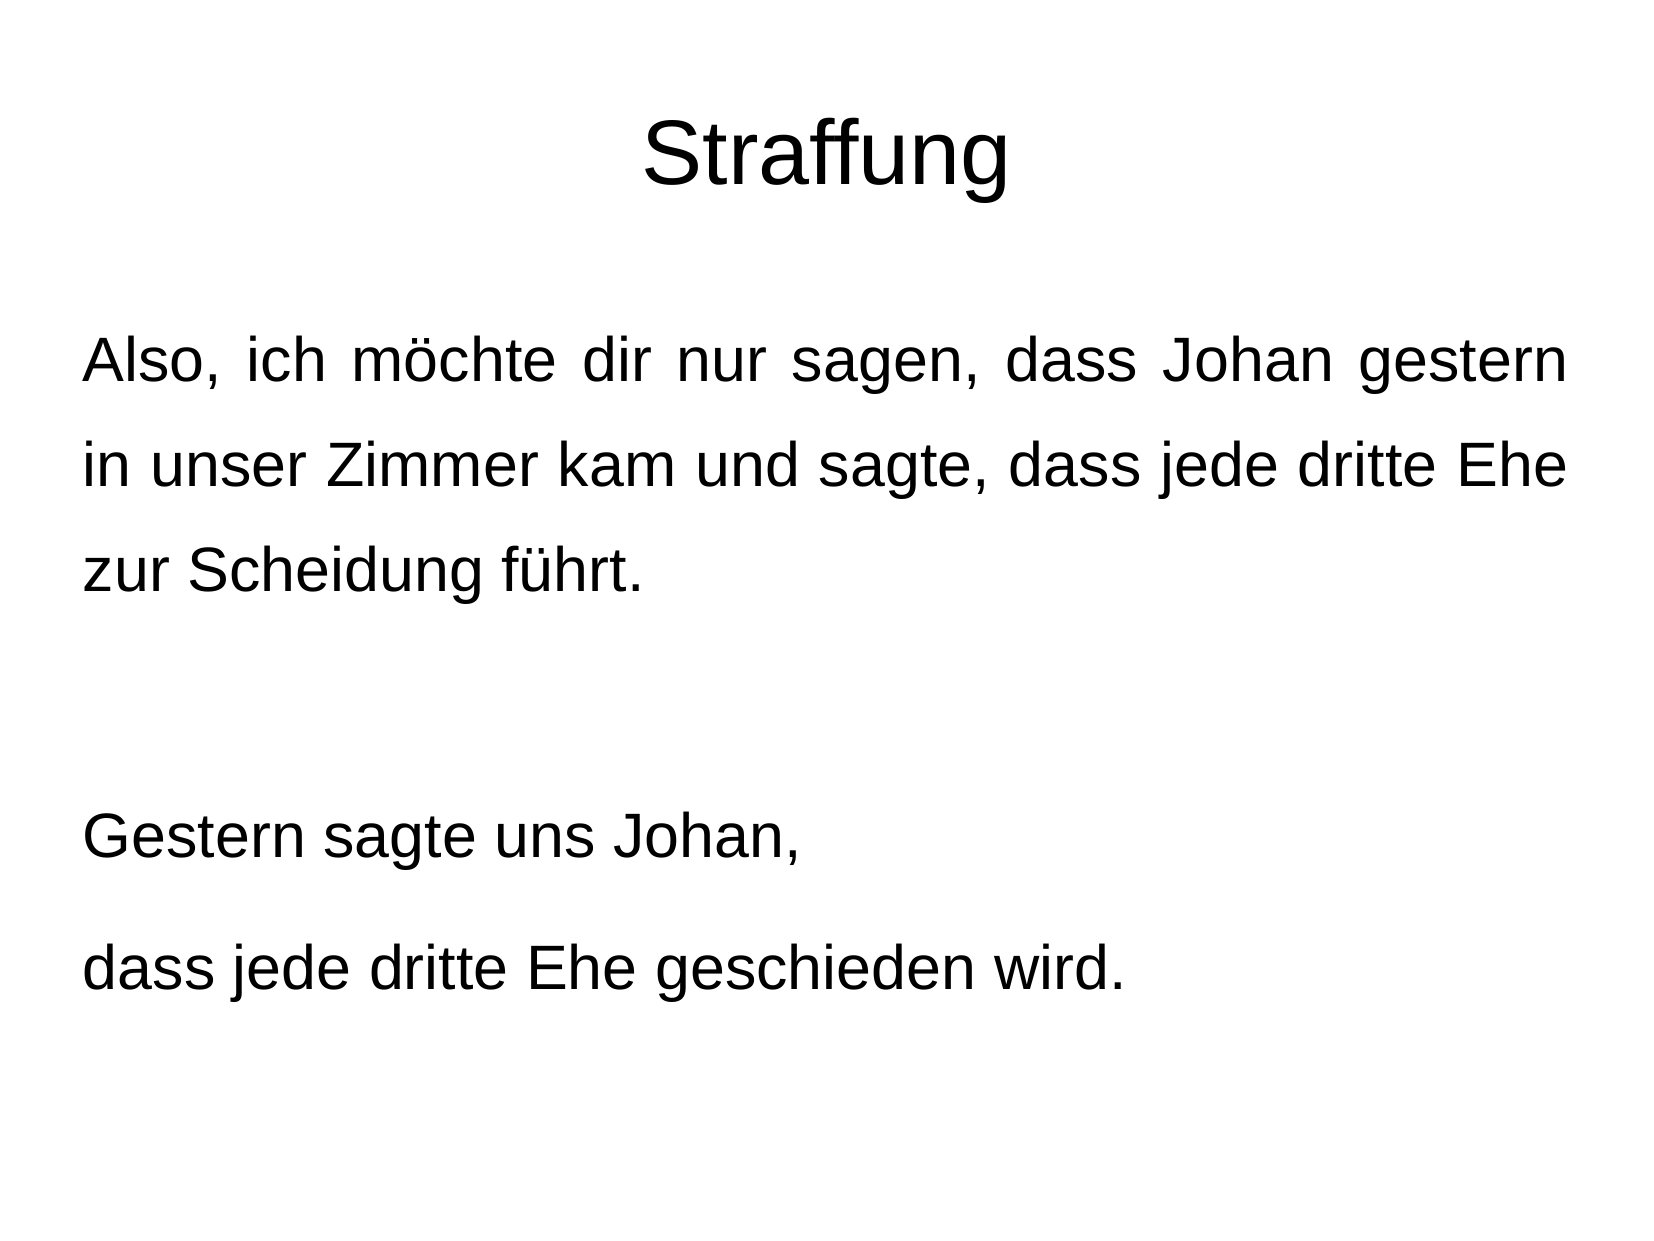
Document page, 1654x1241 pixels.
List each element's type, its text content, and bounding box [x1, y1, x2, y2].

list Also, ich möchte dir nur sagen, dass Johan gestern in unser Zimmer kam und sagte, dass jede dritte Ehe zur Scheidung führt. Gestern sagte uns Johan, dass jede dritte Ehe geschieden wird. [82, 290, 1571, 1010]
title Straffung [82, 49, 1571, 257]
